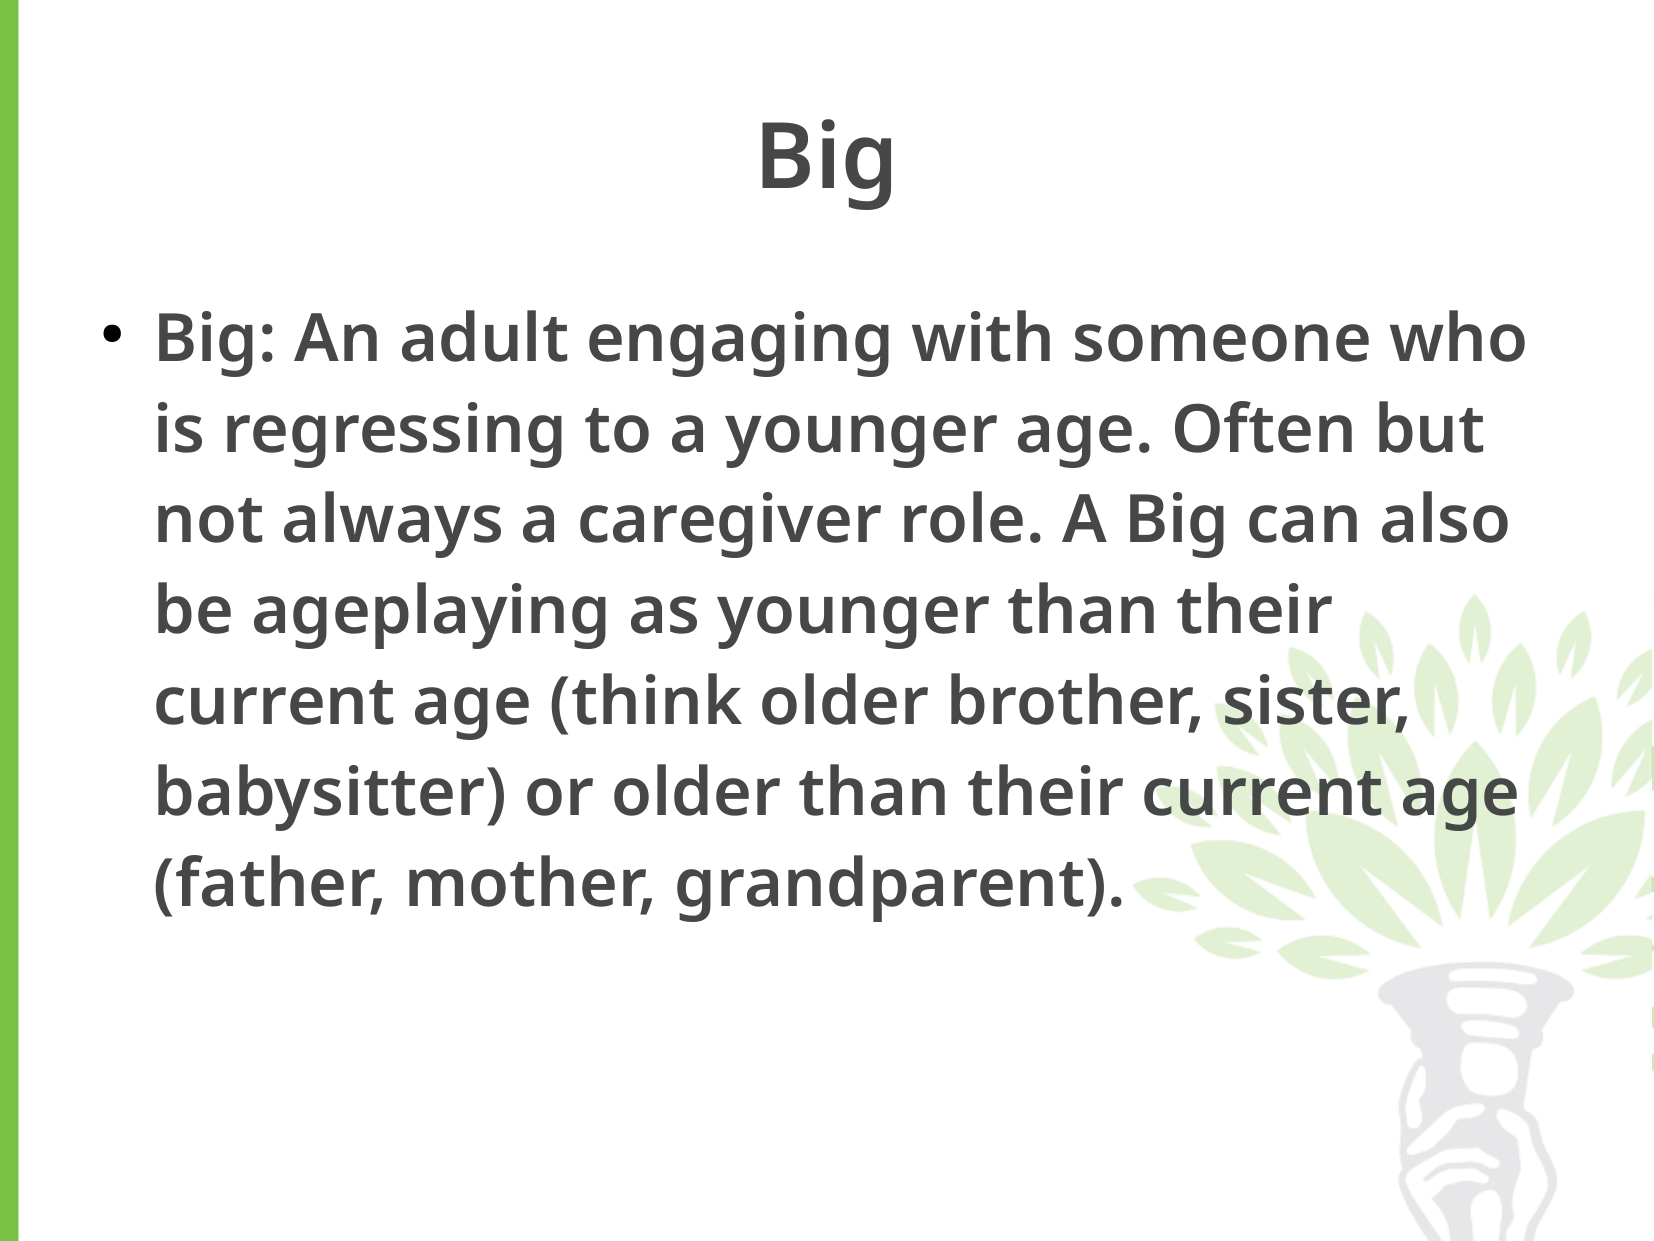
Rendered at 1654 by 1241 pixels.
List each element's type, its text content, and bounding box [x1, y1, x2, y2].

picture [0, 0, 1654, 1241]
list Big: An adult engaging with someone who is regressing to a younger age. Often but not always a caregiver role. A Big can also be ageplaying as younger than their current age (think older brother, sister, babysitter) or older than their current age (father, mother, grandparent). [82, 290, 1571, 1010]
title Big [82, 49, 1571, 257]
